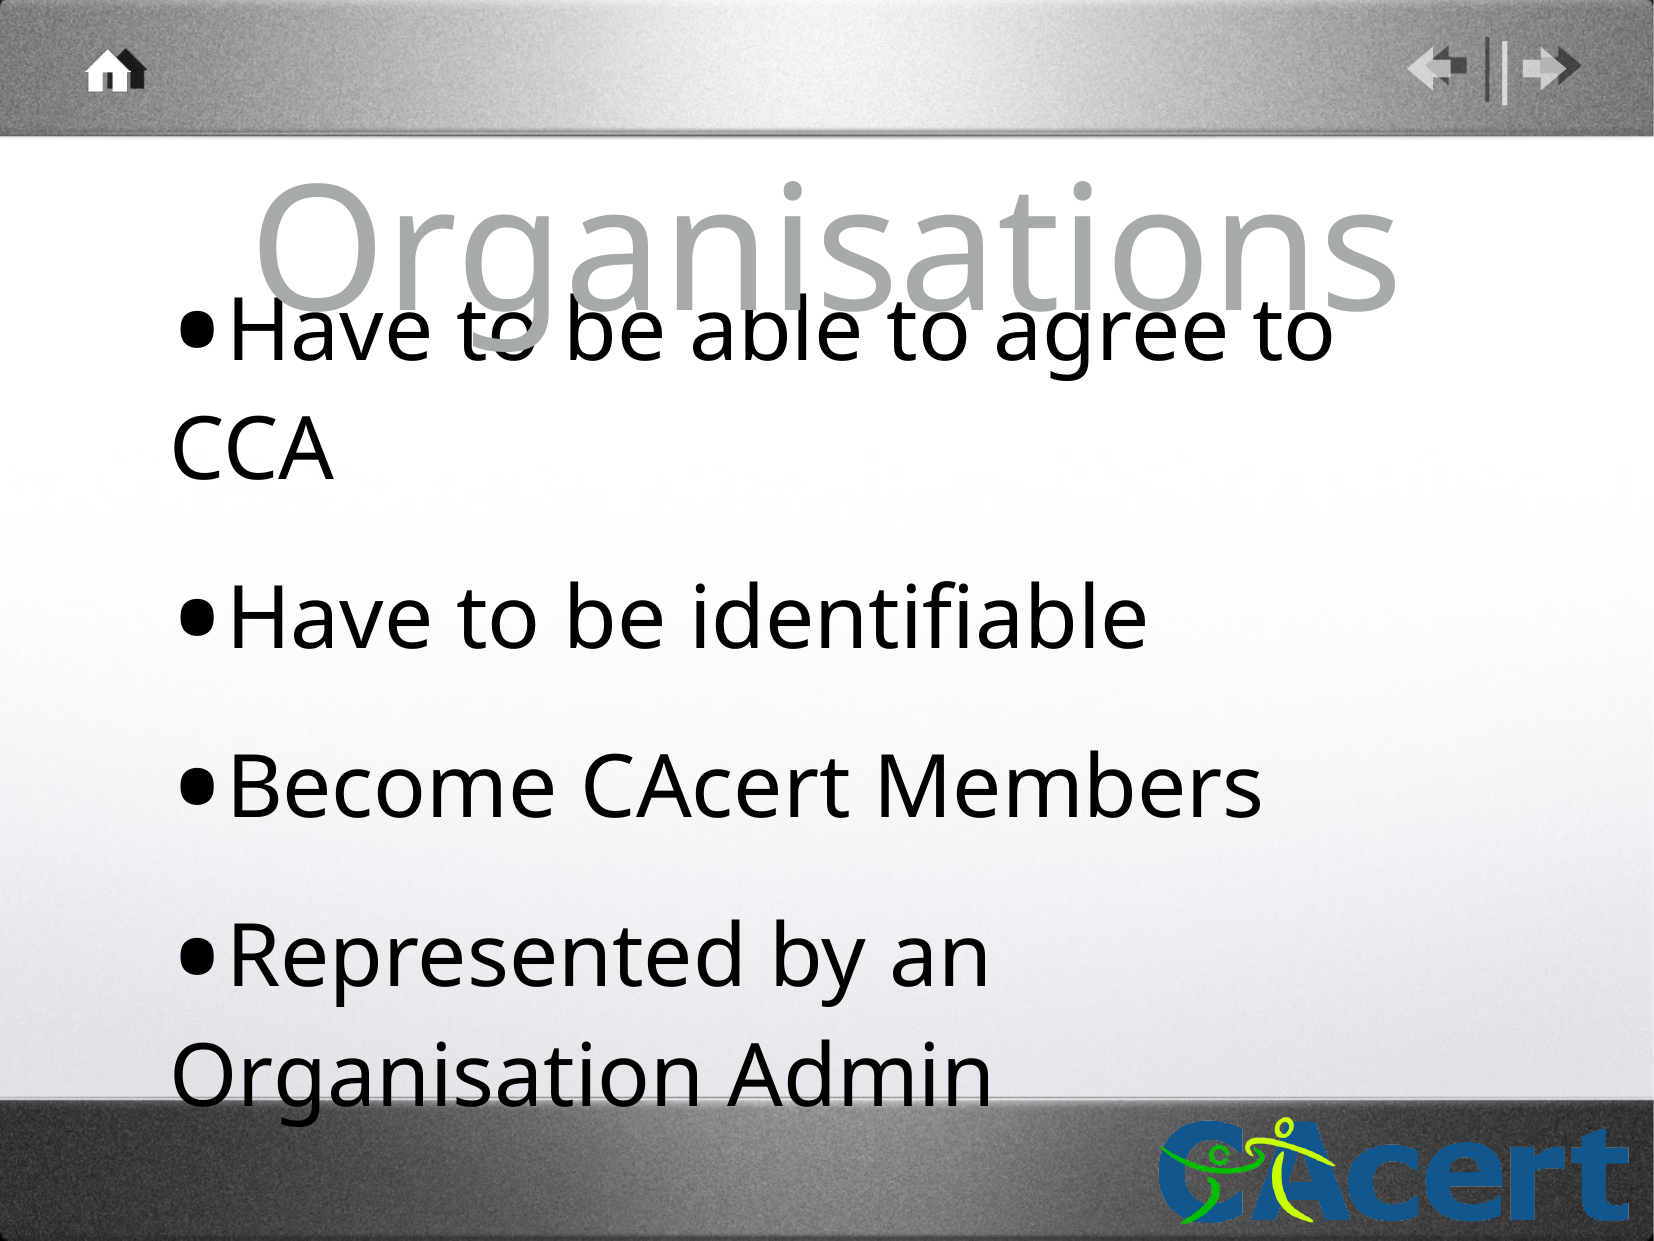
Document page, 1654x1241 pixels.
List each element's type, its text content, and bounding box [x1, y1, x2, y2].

list Have to be able to agree to CCA Have to be identifiable Become CAcert Members Represented by an Organisation Admin [161, 353, 1493, 1063]
title Organisations [161, 133, 1493, 353]
picture [0, 0, 1654, 1241]
